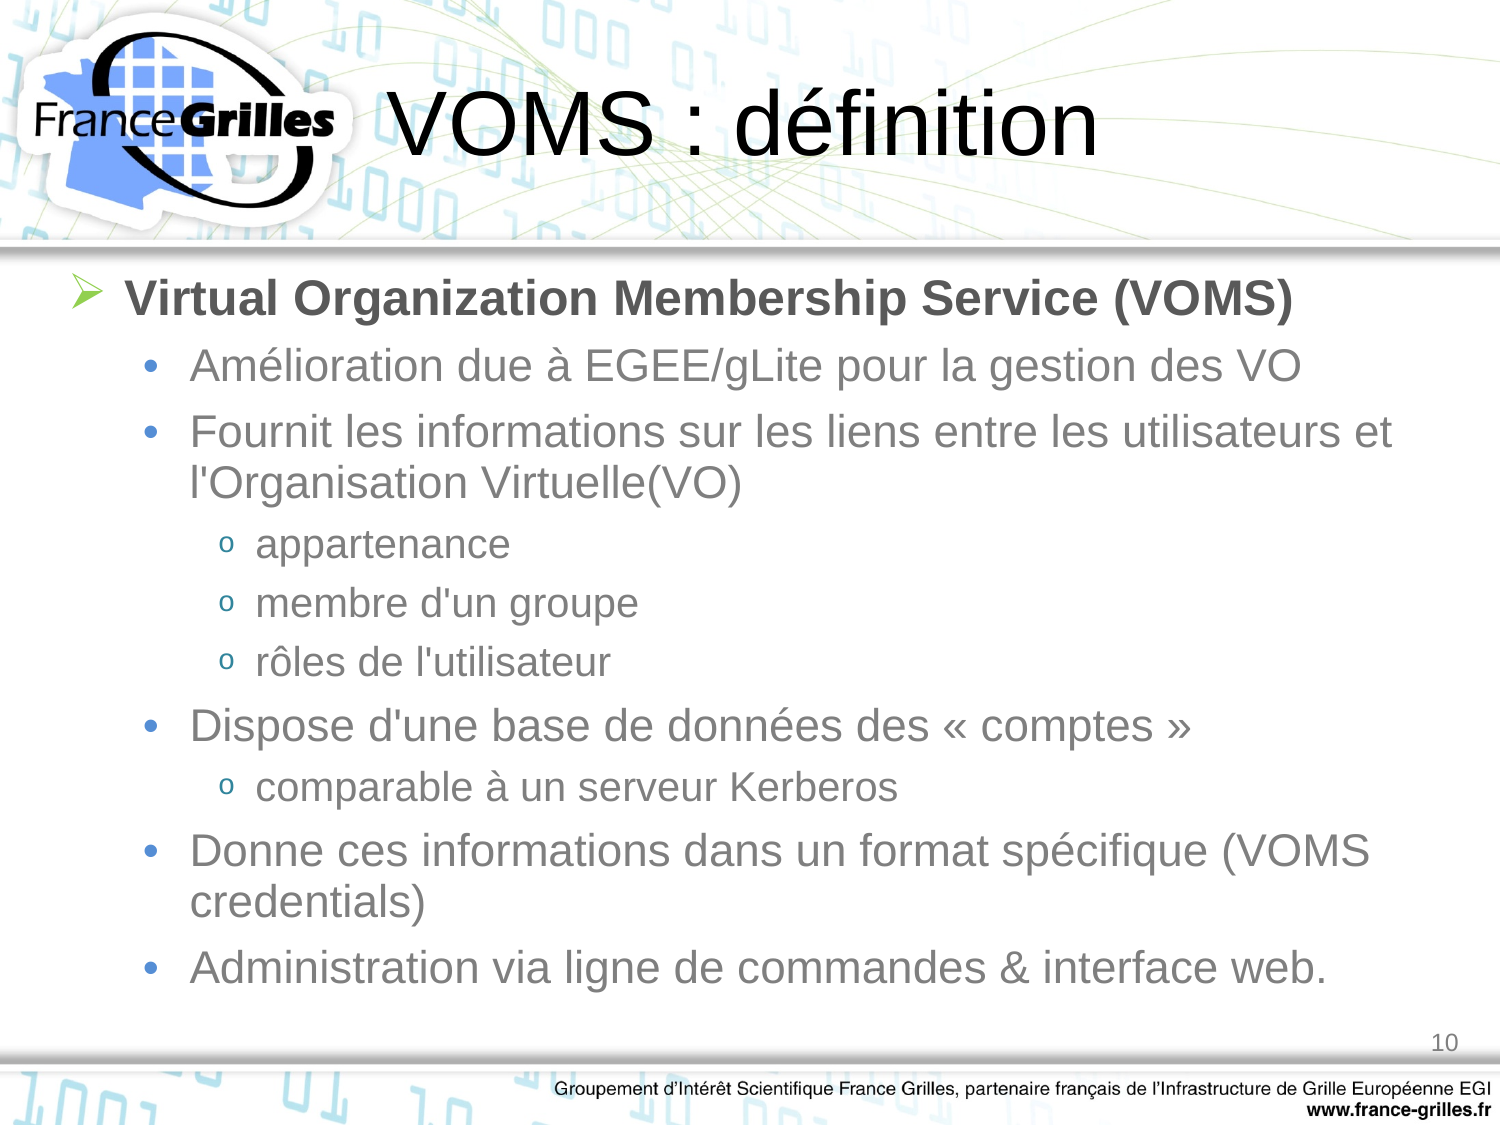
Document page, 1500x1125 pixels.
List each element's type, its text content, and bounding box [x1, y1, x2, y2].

list Virtual Organization Membership Service (VOMS) Amélioration due à EGEE/gLite pour la gestion des VO Fournit les informations sur les liens entre les utilisateurs et l'Organisation Virtuelle(VO) appartenance membre d'un groupe rôles de l'utilisateur Dispose d'une base de données des « comptes » comparable à un serveur Kerberos Donne ces informations dans un format spécifique (VOMS credentials) Administration via ligne de commandes & interface web. [53, 262, 1459, 1072]
picture [0, 0, 1500, 1125]
title VOMS : définition [372, 7, 1459, 244]
